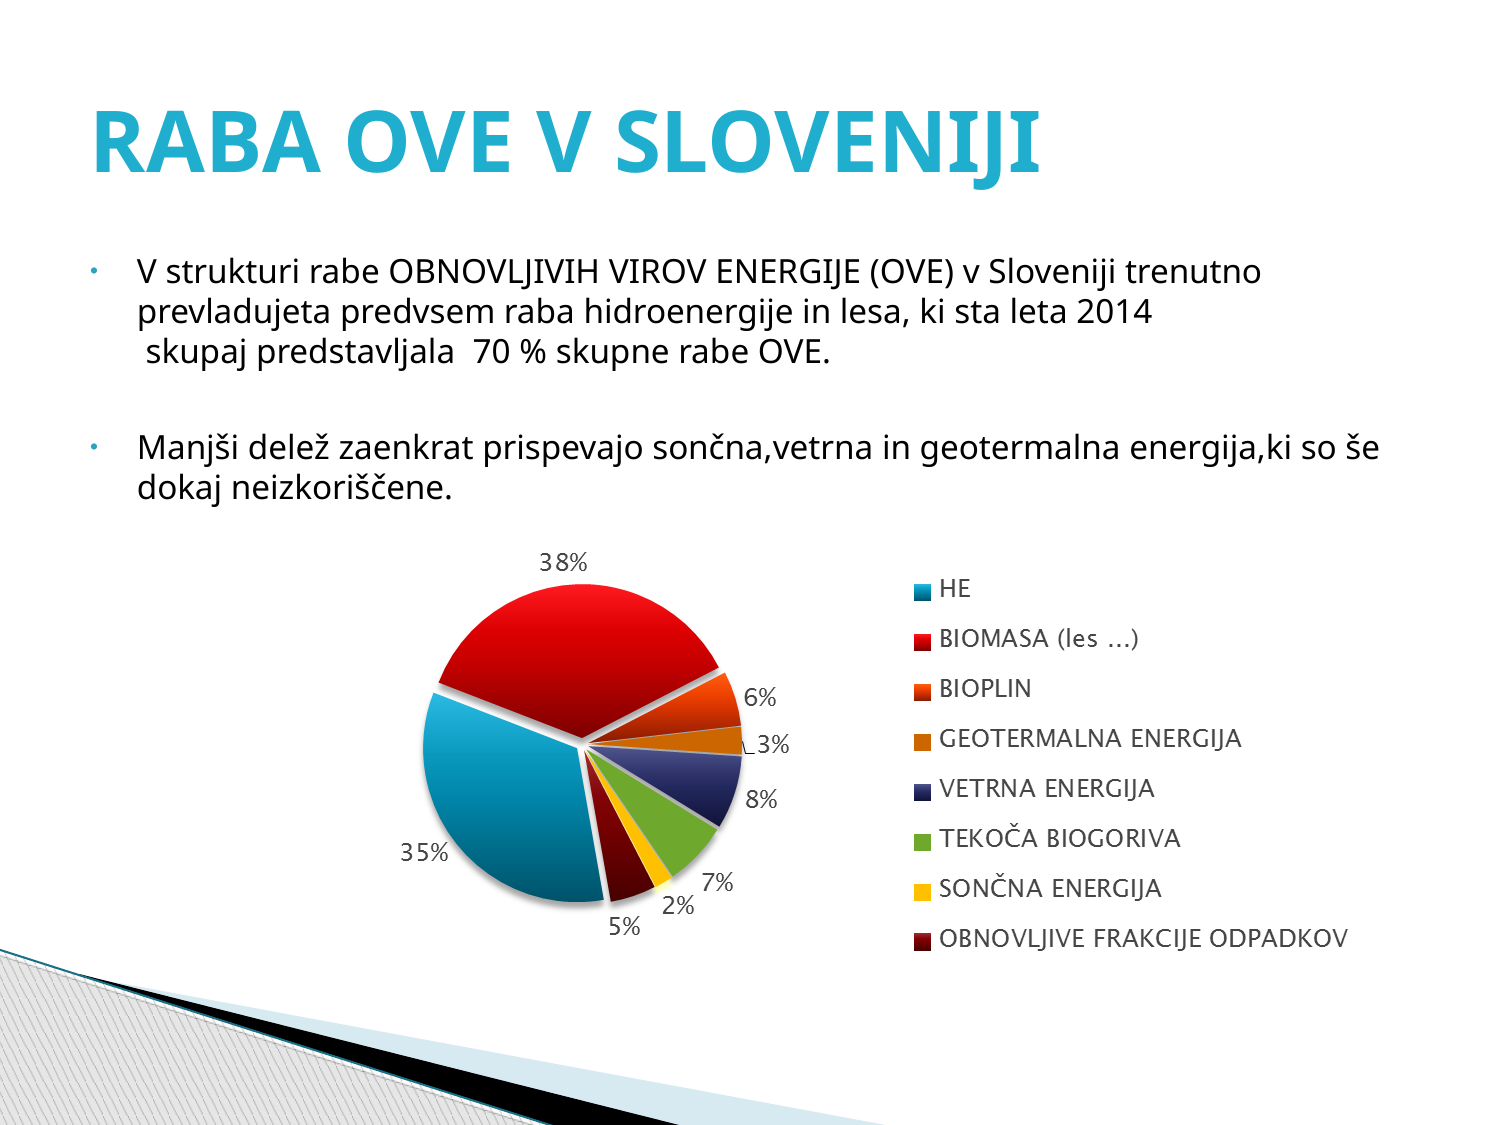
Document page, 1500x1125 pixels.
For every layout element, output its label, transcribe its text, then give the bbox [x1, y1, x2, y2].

chart [328, 353, 1479, 1037]
list V strukturi rabe OBNOVLJIVIH VIROV ENERGIJE (OVE) v Sloveniji trenutno prevladujeta predvsem raba hidroenergije in lesa, ki sta leta 2014 skupaj predstavljala 70 % skupne rabe OVE. Manjši delež zaenkrat prispevajo sončna,vetrna in geotermalna energija,ki so še dokaj neizkoriščene. [75, 242, 1425, 986]
picture [327, 352, 1478, 1036]
title RABA OVE V SLOVENIJI [75, 45, 1425, 233]
